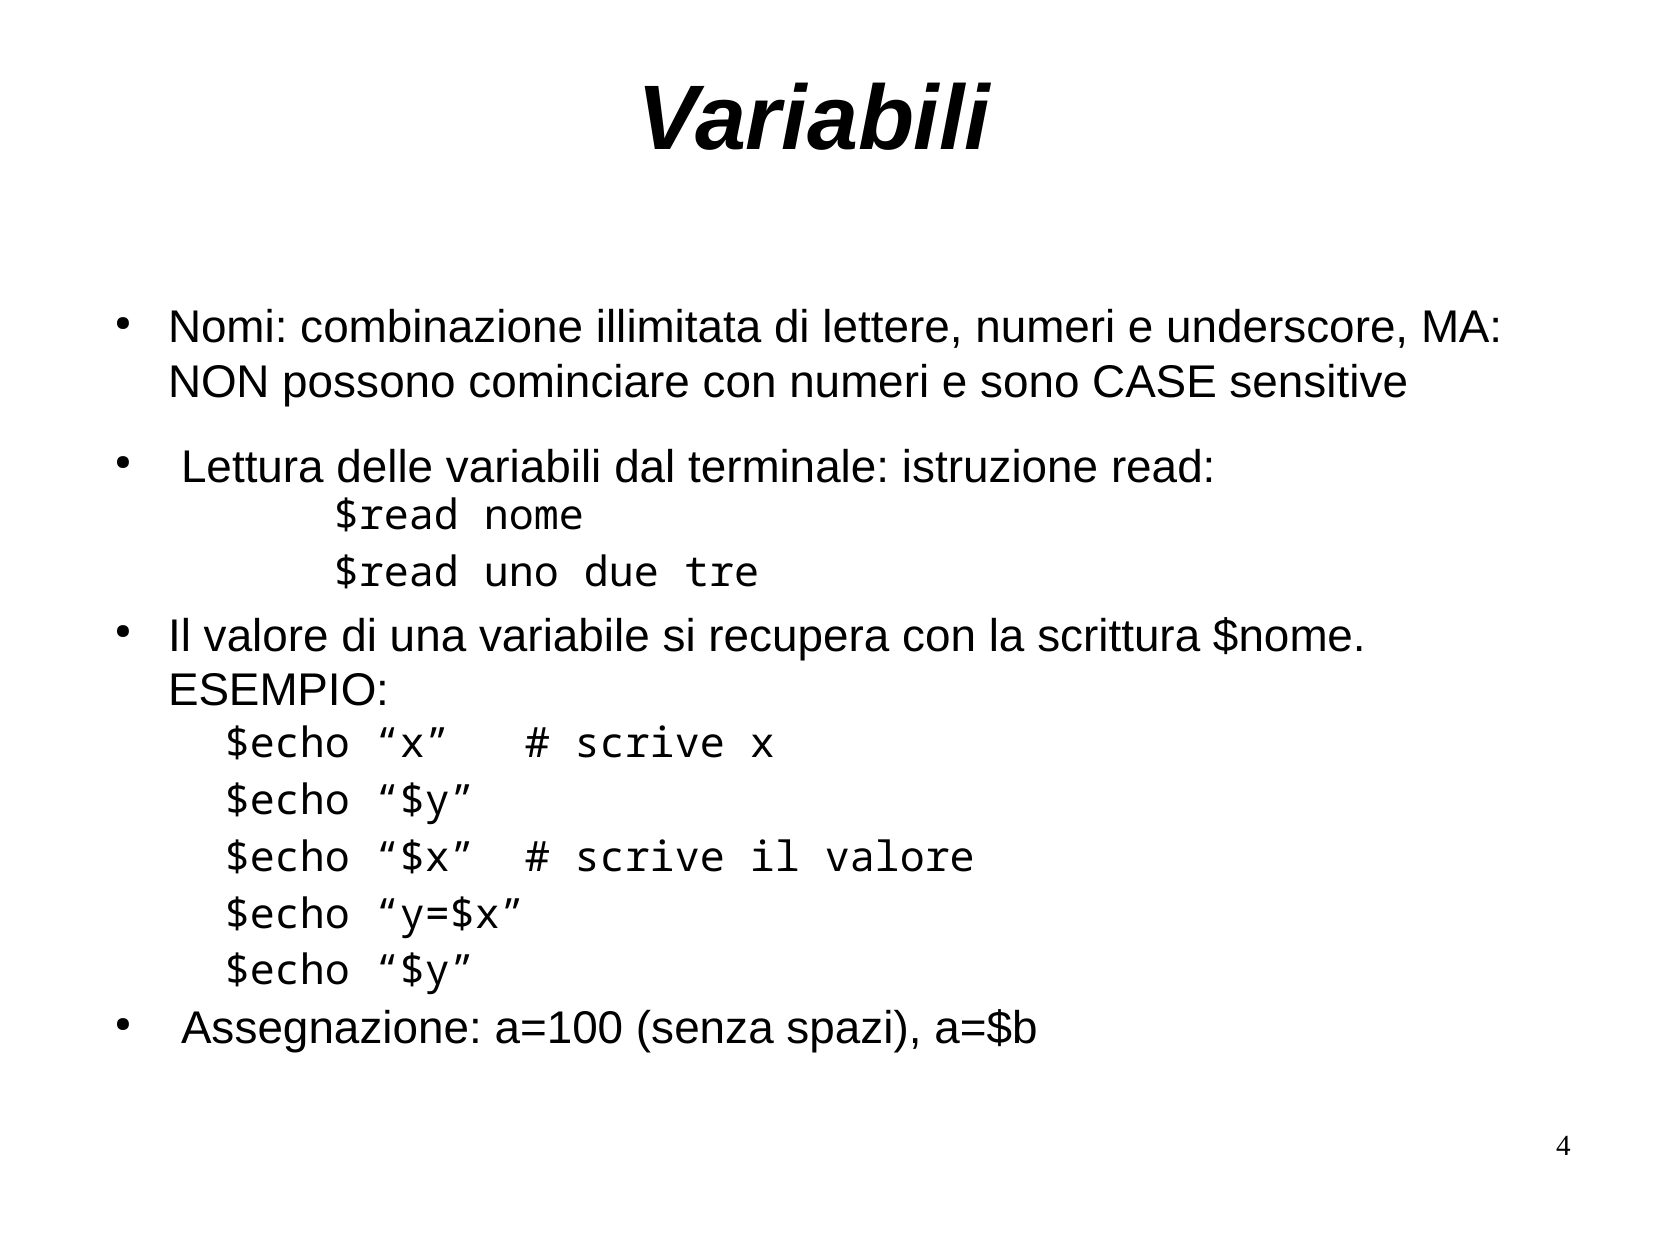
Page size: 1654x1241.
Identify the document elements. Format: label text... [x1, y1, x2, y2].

list Nomi: combinazione illimitata di lettere, numeri e underscore, MA: NON possono cominciare con numeri e sono CASE sensitive Lettura delle variabili dal terminale: istruzione read: Il valore di una variabile si recupera con la scrittura $nome. ESEMPIO: Assegnazione: a=100 (senza spazi), a=$b [82, 289, 1562, 1109]
text_box $read nome $read uno due tre [283, 477, 778, 590]
title Variabili [82, 50, 1571, 257]
text_box $echo “x” # scrive x $echo “$y” $echo “$x” # scrive il valore $echo “y=$x” $echo “$y” [210, 705, 1381, 963]
